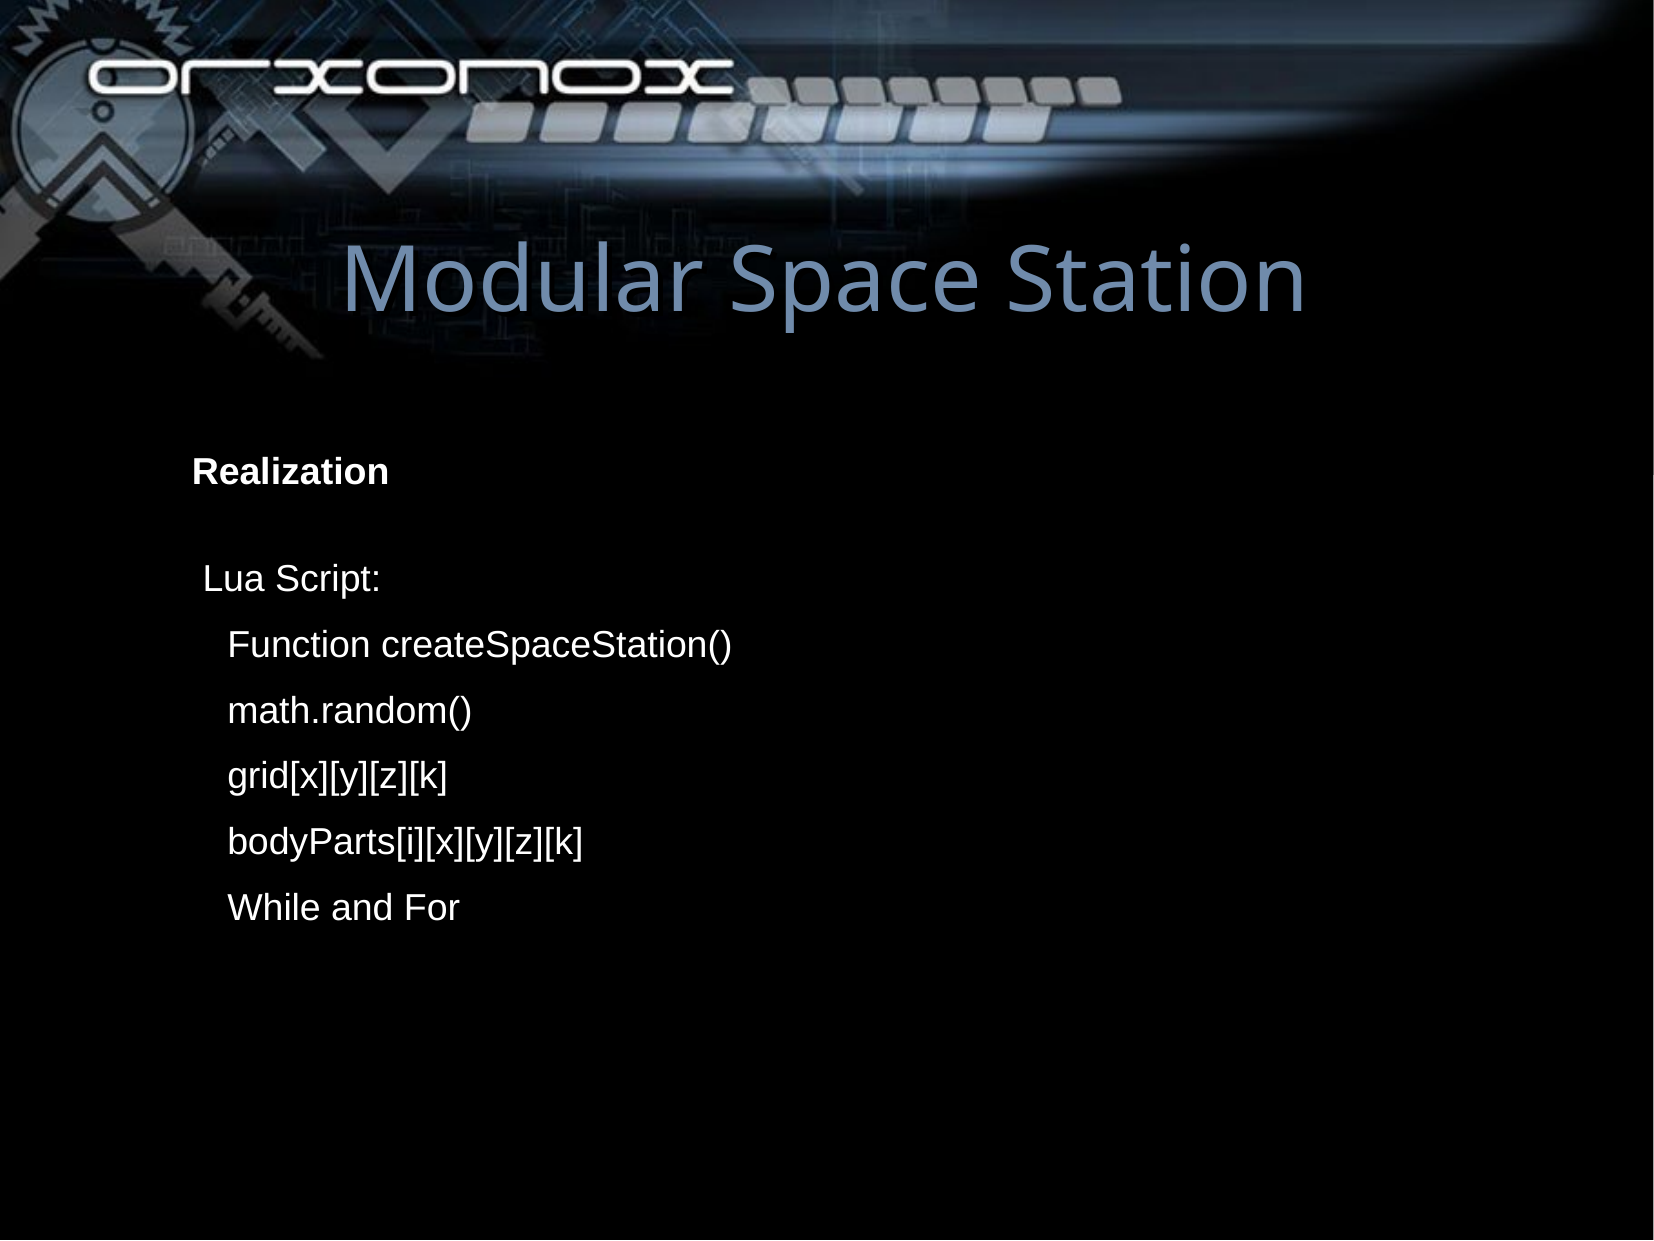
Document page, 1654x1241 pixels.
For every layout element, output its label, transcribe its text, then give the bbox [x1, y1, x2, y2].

text_box Modular Space Station [324, 205, 1477, 328]
picture [0, 0, 1654, 475]
text_box Realization Lua Script: Function createSpaceStation() math.random() grid[x][y][z][k] bodyParts[i][x][y][z][k] While and For [177, 442, 1329, 936]
